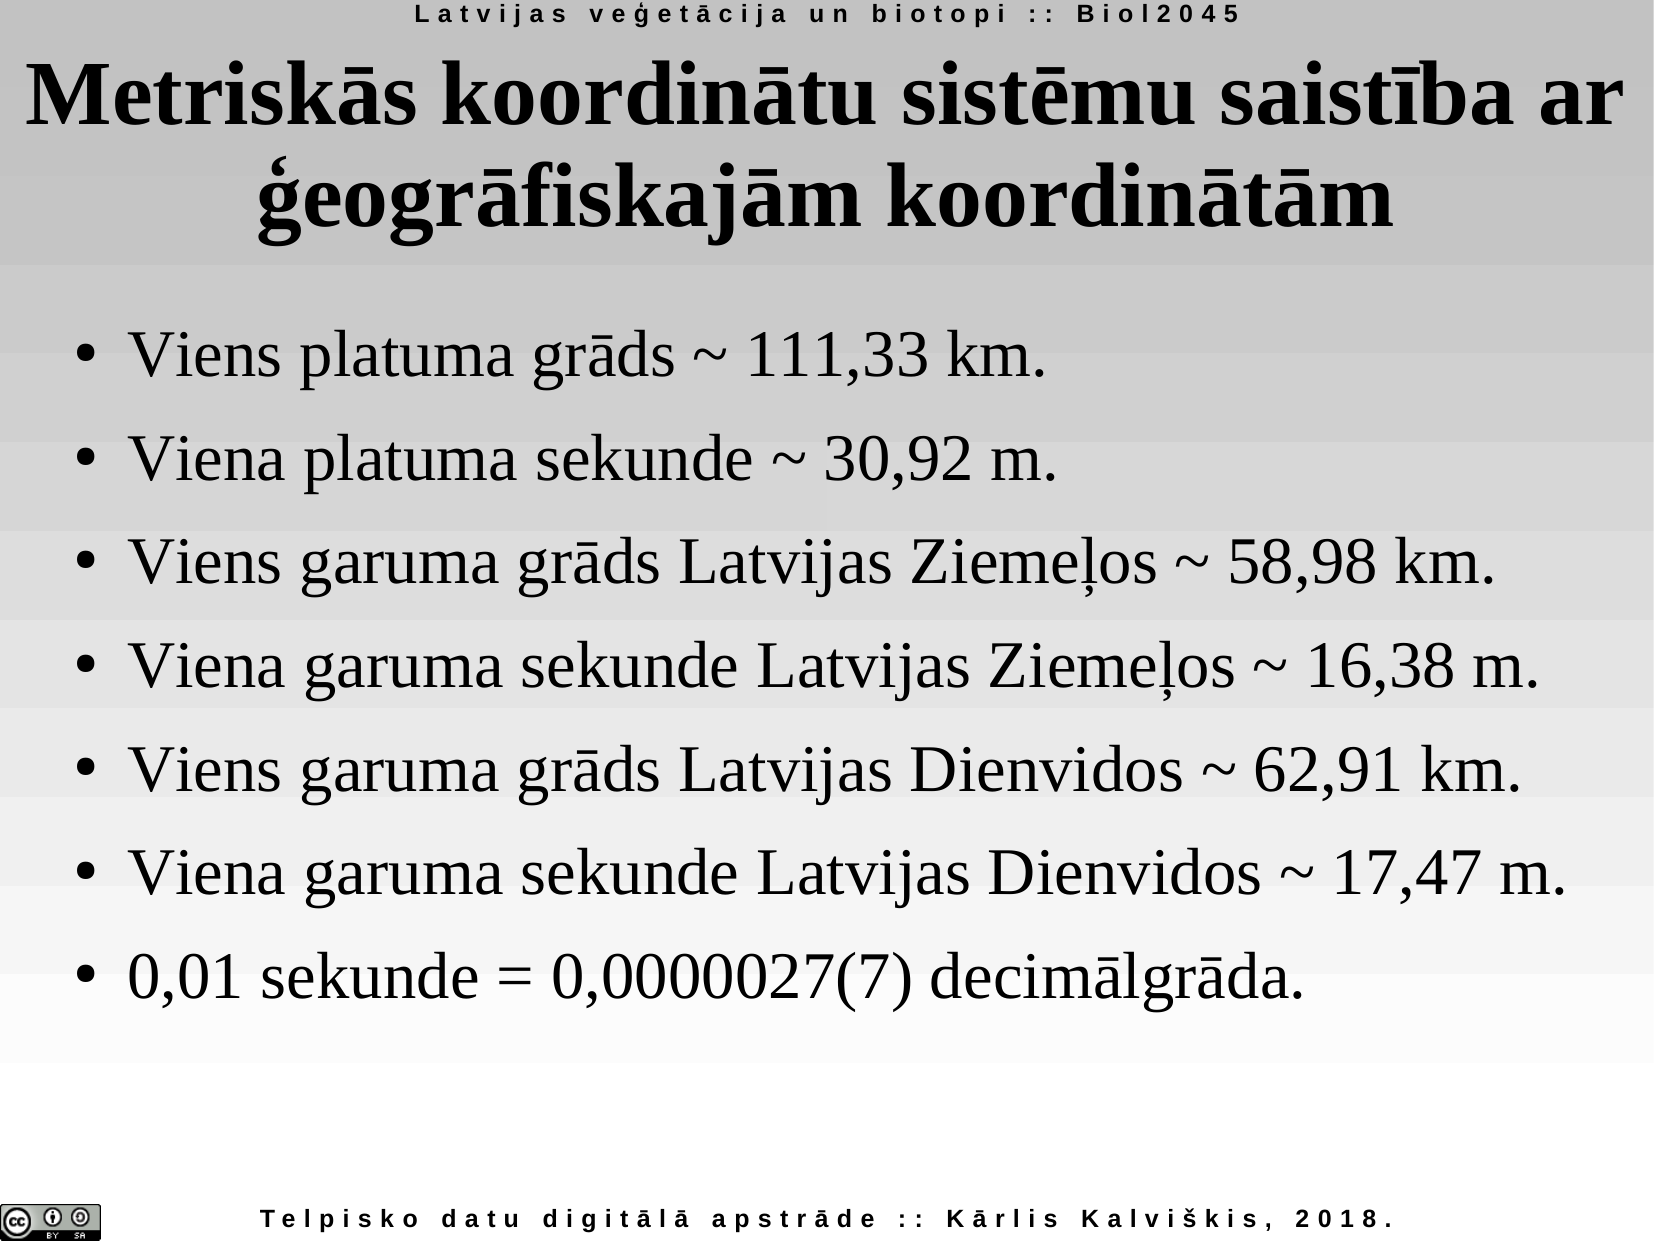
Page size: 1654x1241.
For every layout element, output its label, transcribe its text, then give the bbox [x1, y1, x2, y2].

title Metriskās koordinātu sistēmu saistība ar ģeogrāfiskajām koordinātām [0, 1, 1654, 287]
list Viens platuma grāds ~ 111,33 km. Viena platuma sekunde ~ 30,92 m. Viens garuma grāds Latvijas Ziemeļos ~ 58,98 km. Viena garuma sekunde Latvijas Ziemeļos ~ 16,38 m. Viens garuma grāds Latvijas Dienvidos ~ 62,91 km. Viena garuma sekunde Latvijas Dienvidos ~ 17,47 m. 0,01 sekunde = 0,0000027(7) decimālgrāda. [56, 317, 1600, 1175]
picture [0, 287, 1654, 1241]
